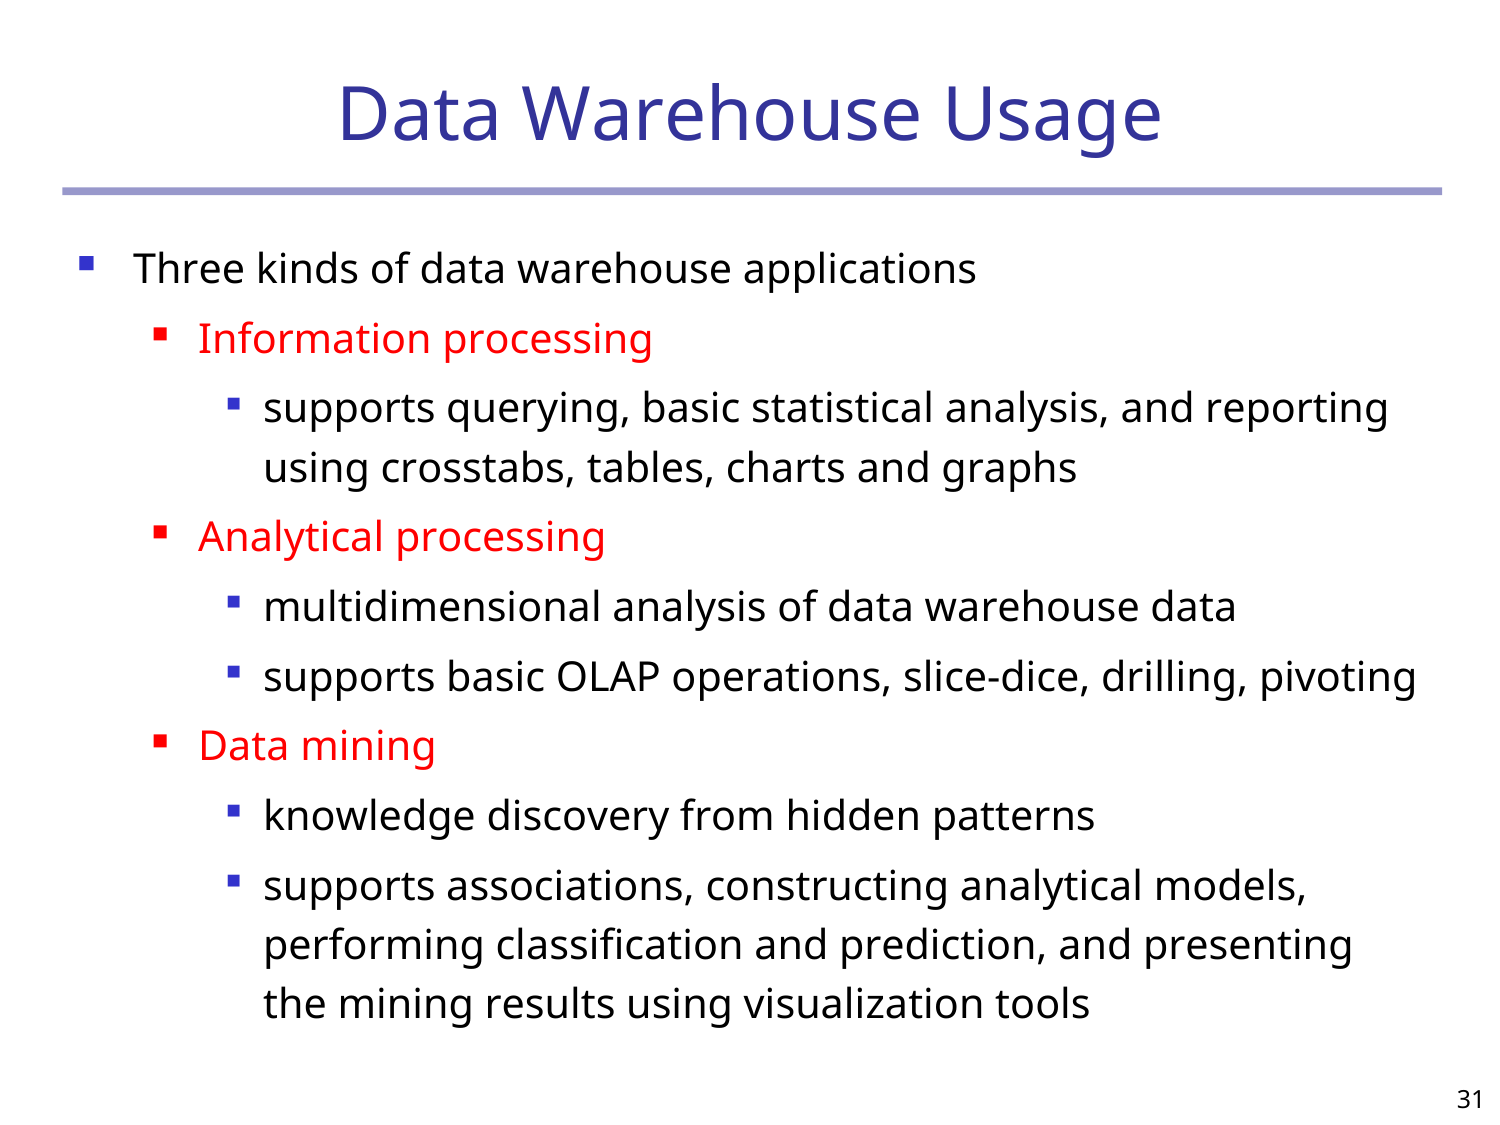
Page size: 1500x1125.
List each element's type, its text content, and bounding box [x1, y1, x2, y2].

title Data Warehouse Usage [62, 49, 1438, 163]
list Three kinds of data warehouse applications Information processing supports querying, basic statistical analysis, and reporting using crosstabs, tables, charts and graphs Analytical processing multidimensional analysis of data warehouse data supports basic OLAP operations, slice-dice, drilling, pivoting Data mining knowledge discovery from hidden patterns supports associations, constructing analytical models, performing classification and prediction, and presenting the mining results using visualization tools [62, 224, 1438, 1104]
text_box <number> [1187, 1050, 1500, 1125]
